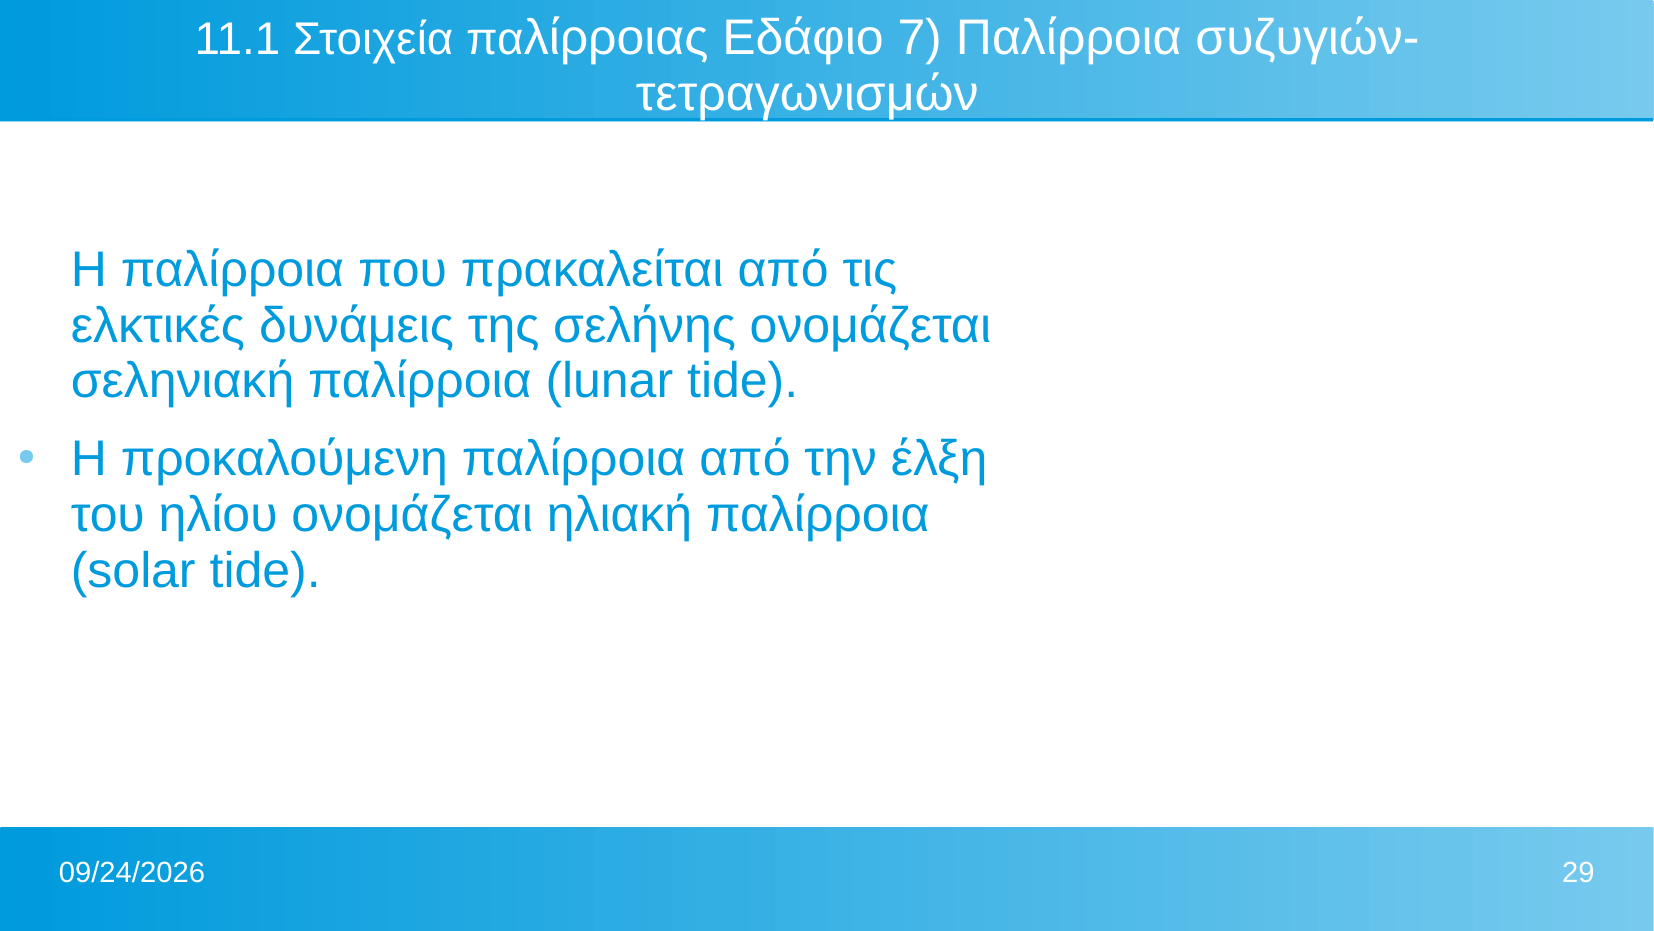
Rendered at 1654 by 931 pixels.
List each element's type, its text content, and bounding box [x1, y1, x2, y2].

list Η παλίρροια που πρακαλείται από τις ελκτικές δυνάμεις της σελήνης ονομάζεται σεληνιακή παλίρροια (lunar tide). Η προκαλούμενη παλίρροια από την έλξη του ηλίου ονομάζεται ηλιακή παλίρροια (solar tide). [0, 177, 1051, 788]
title 11.1 Στοιχεία παλίρροιας Εδάφιο 7) Παλίρροια συζυγιών-τετραγωνισμών [39, 9, 1576, 121]
